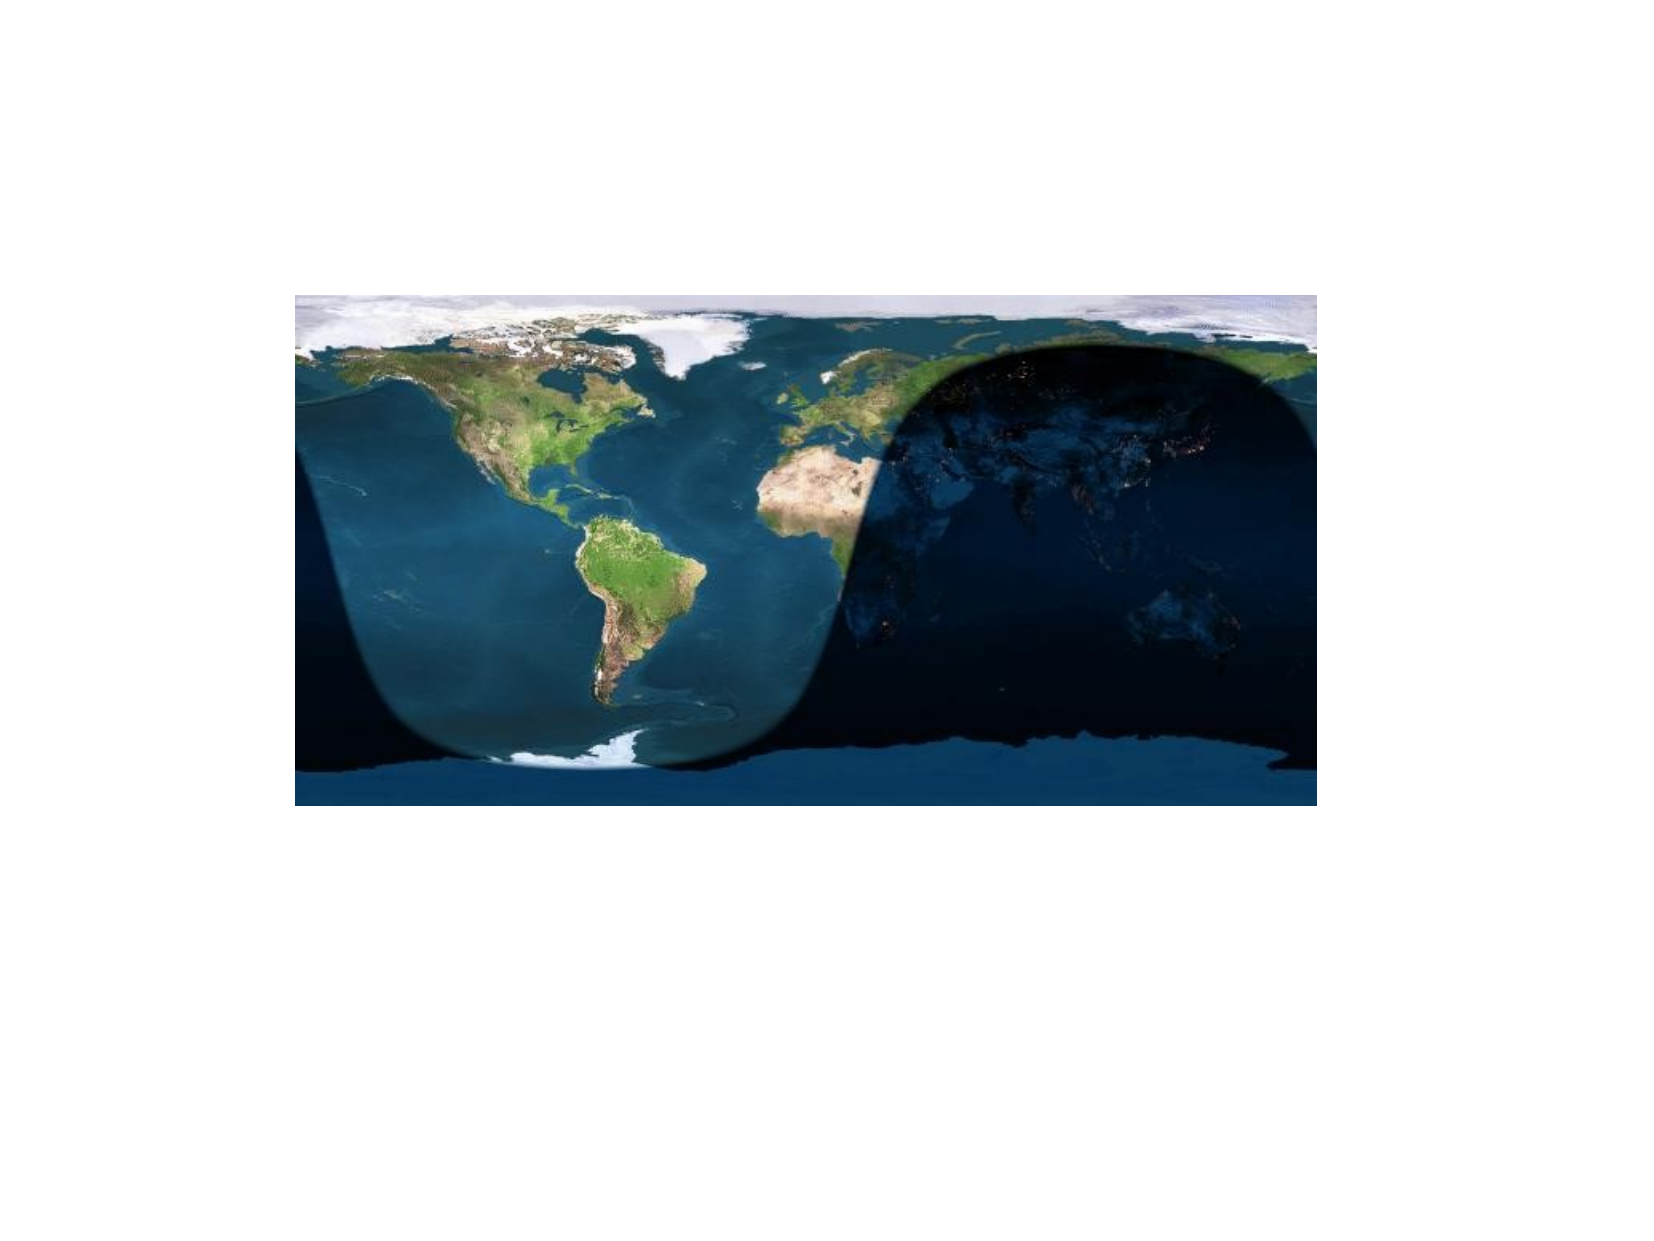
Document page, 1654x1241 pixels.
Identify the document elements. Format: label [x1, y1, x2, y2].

picture [295, 295, 1317, 806]
